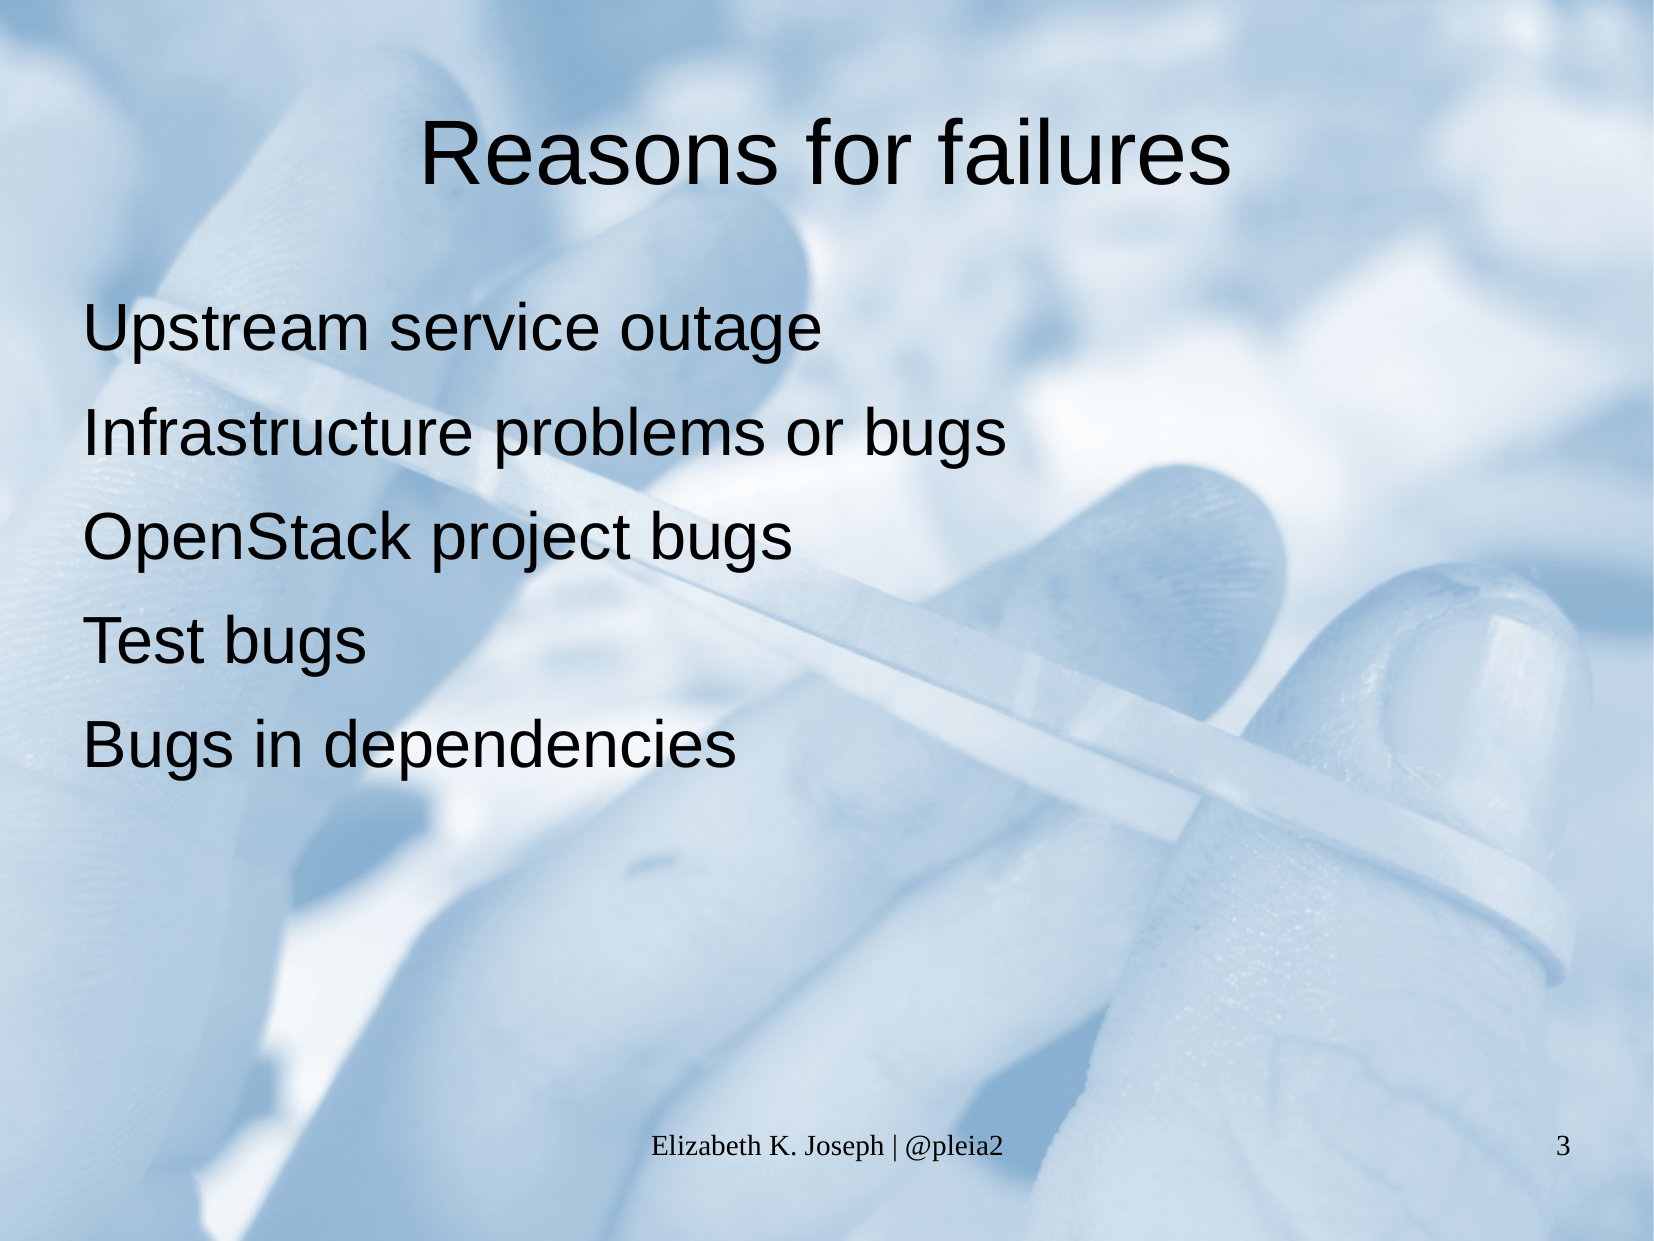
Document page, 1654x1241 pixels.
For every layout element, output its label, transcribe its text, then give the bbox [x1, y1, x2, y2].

list Upstream service outage Infrastructure problems or bugs OpenStack project bugs Test bugs Bugs in dependencies [82, 290, 1571, 1010]
picture [0, 0, 1654, 1241]
title Reasons for failures [82, 49, 1571, 257]
